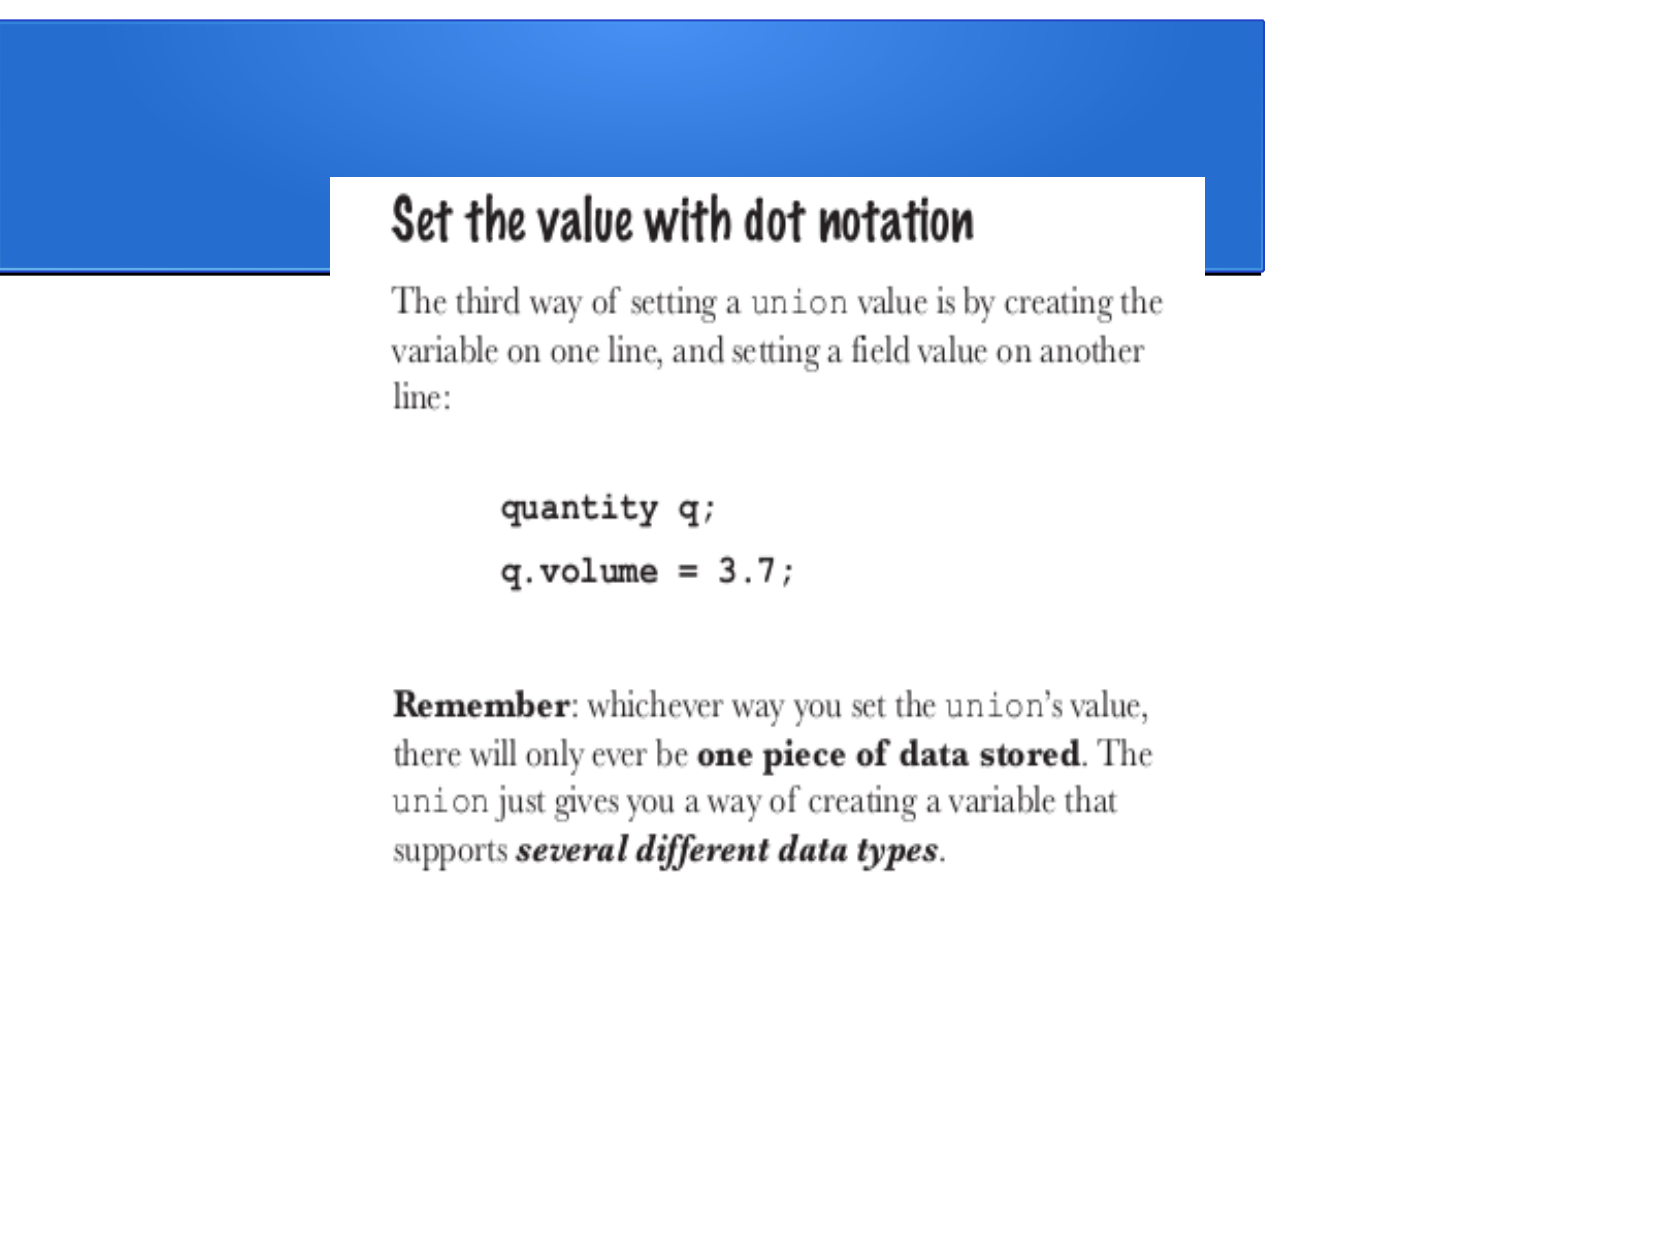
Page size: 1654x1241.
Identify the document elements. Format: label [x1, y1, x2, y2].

picture [330, 177, 1205, 957]
